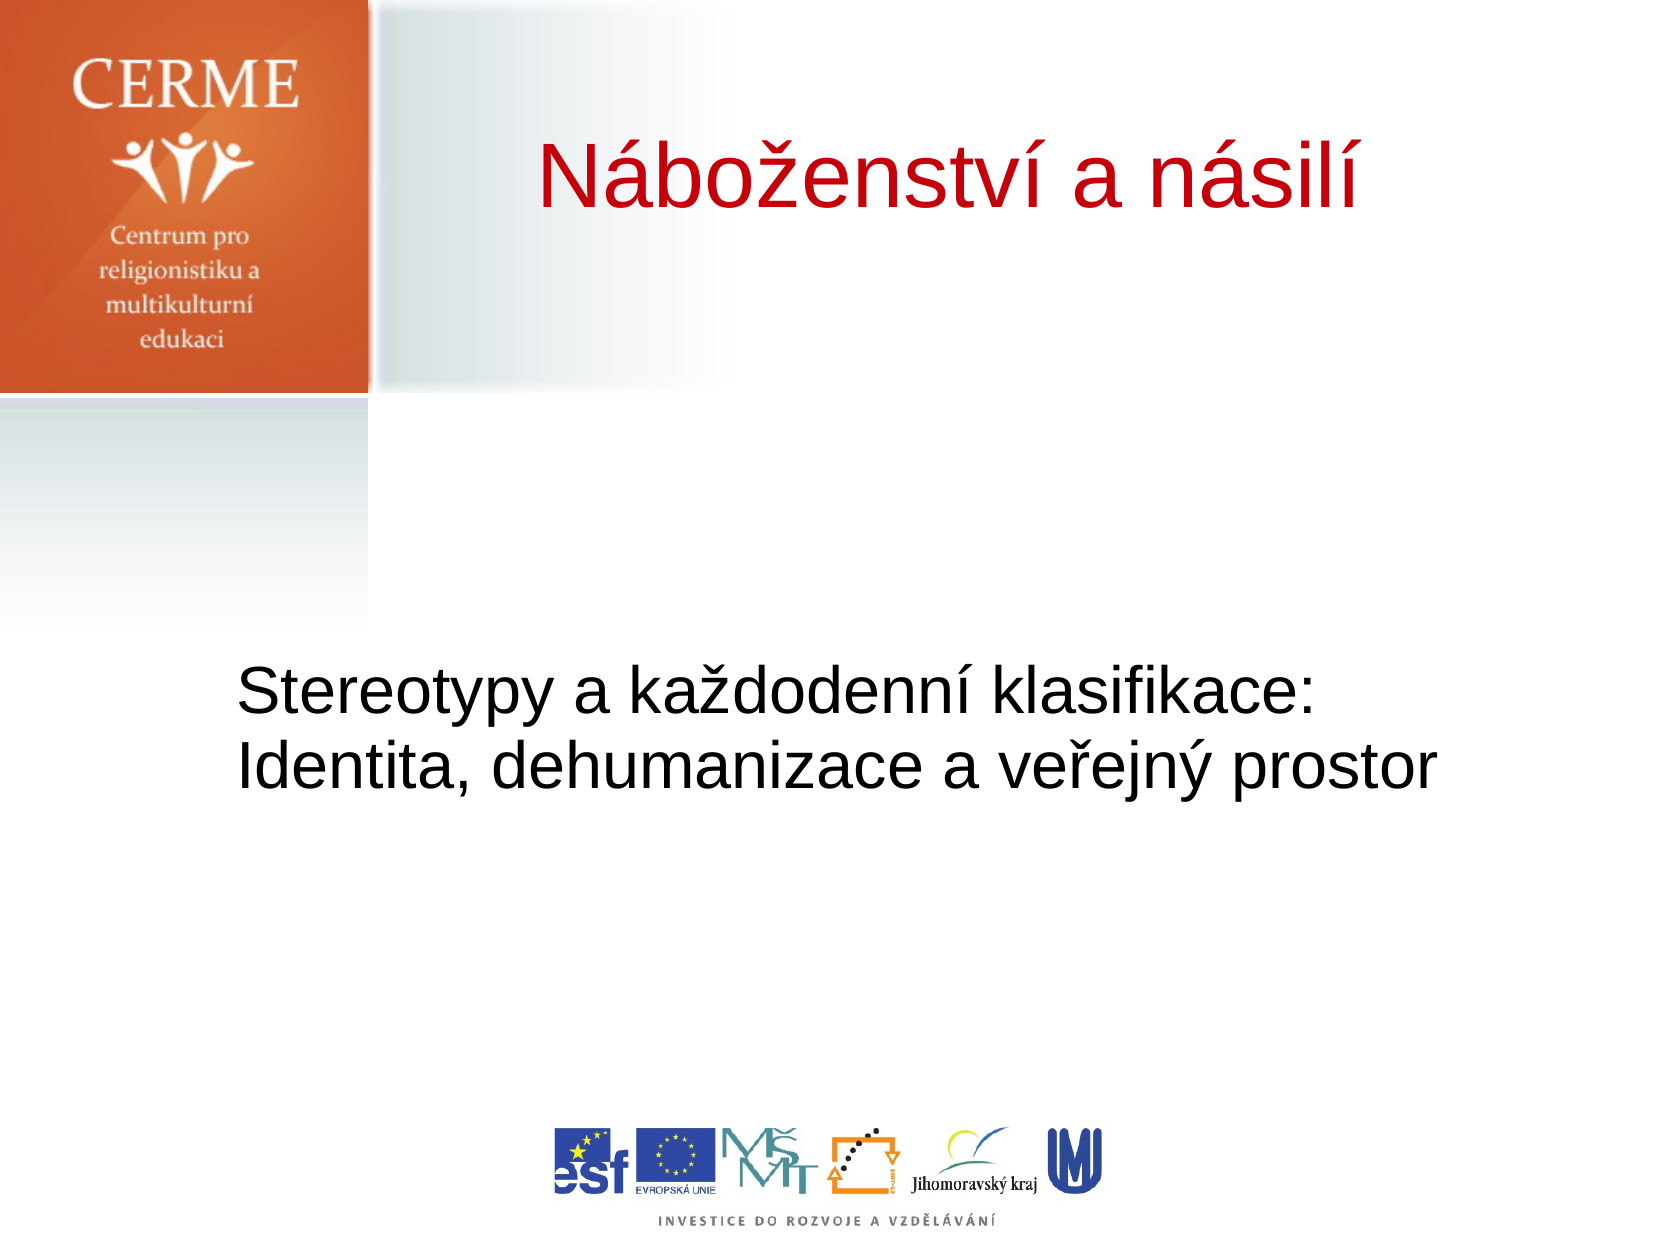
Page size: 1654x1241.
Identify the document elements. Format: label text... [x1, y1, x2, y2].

picture [0, 0, 1648, 1232]
picture [531, 1121, 1123, 1230]
subtitle Stereotypy a každodenní klasifikace: Identita, dehumanizace a veřejný prostor [236, 354, 1571, 1102]
title Náboženství a násilí [368, 56, 1571, 296]
